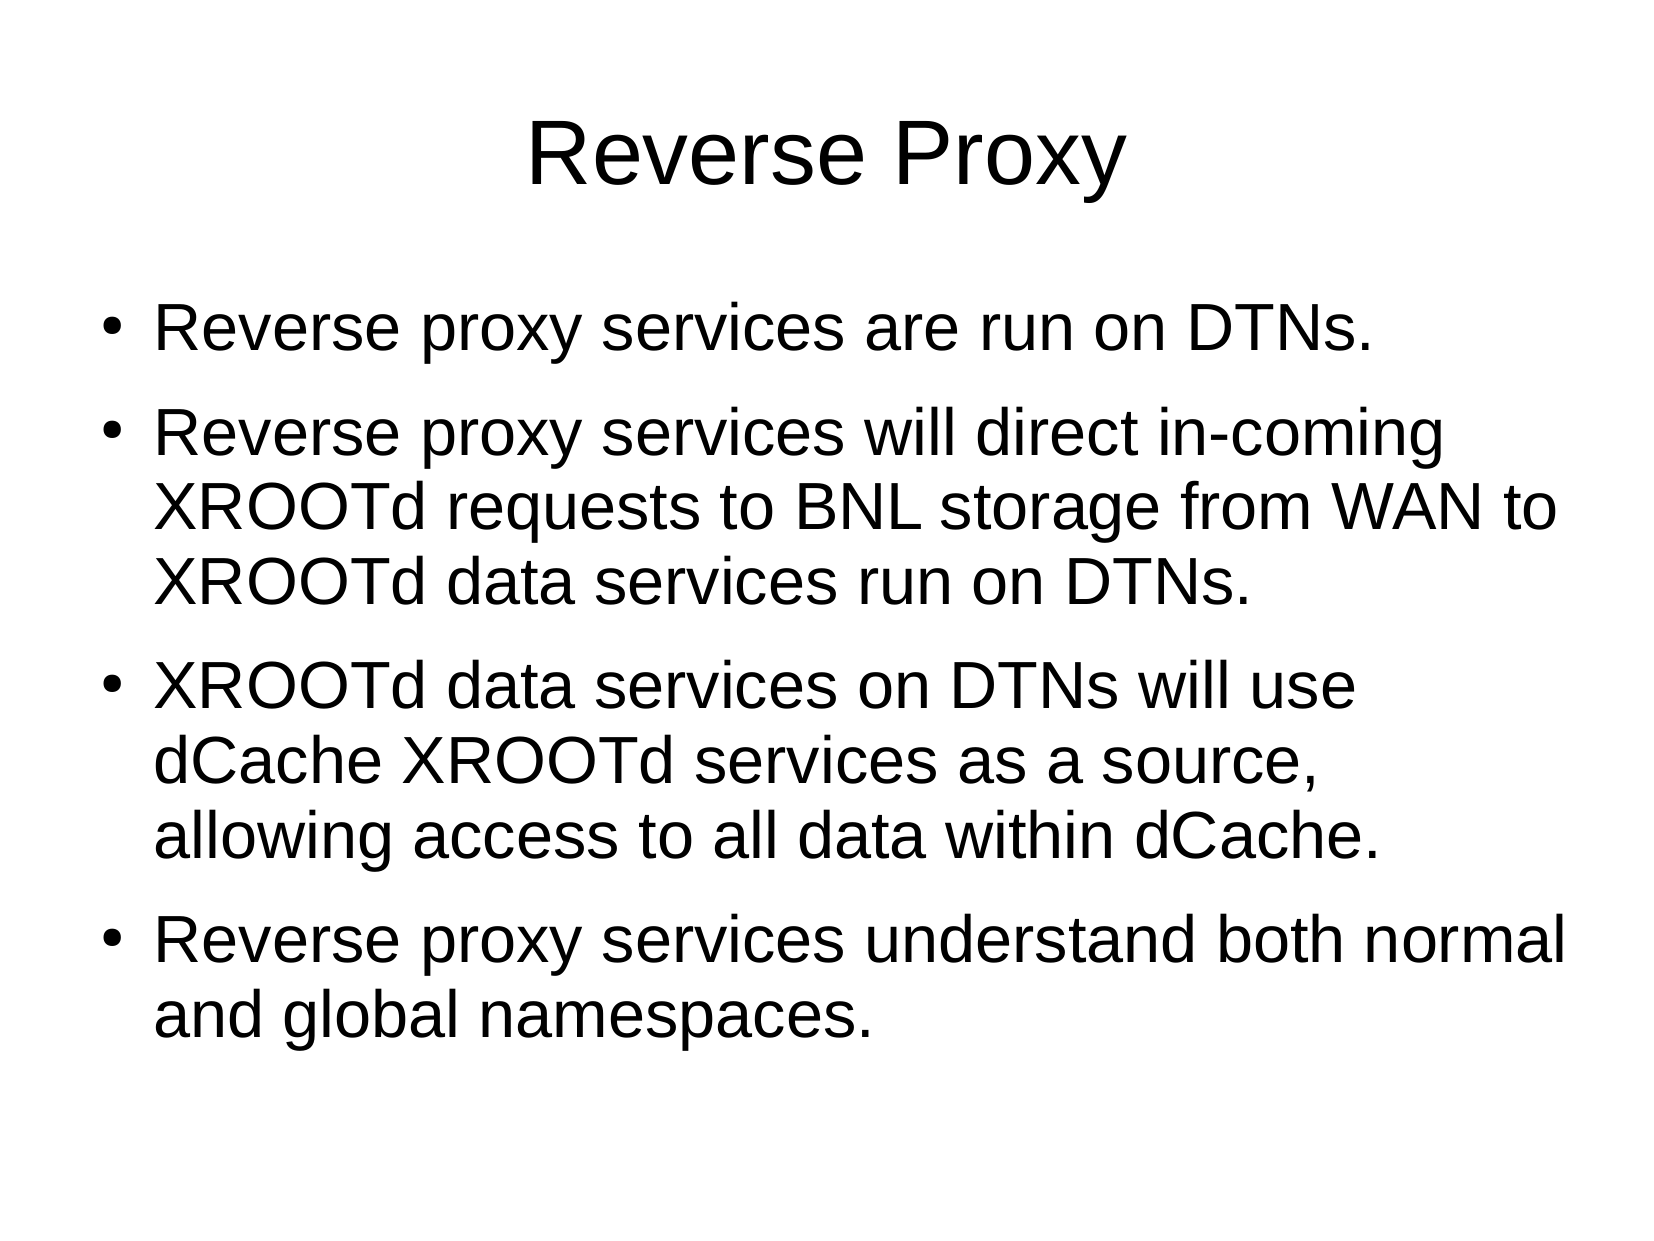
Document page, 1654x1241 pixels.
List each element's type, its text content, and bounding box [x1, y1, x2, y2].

list Reverse proxy services are run on DTNs. Reverse proxy services will direct in-coming XROOTd requests to BNL storage from WAN to XROOTd data services run on DTNs. XROOTd data services on DTNs will use dCache XROOTd services as a source, allowing access to all data within dCache. Reverse proxy services understand both normal and global namespaces. [82, 290, 1571, 1109]
title Reverse Proxy [82, 49, 1571, 257]
